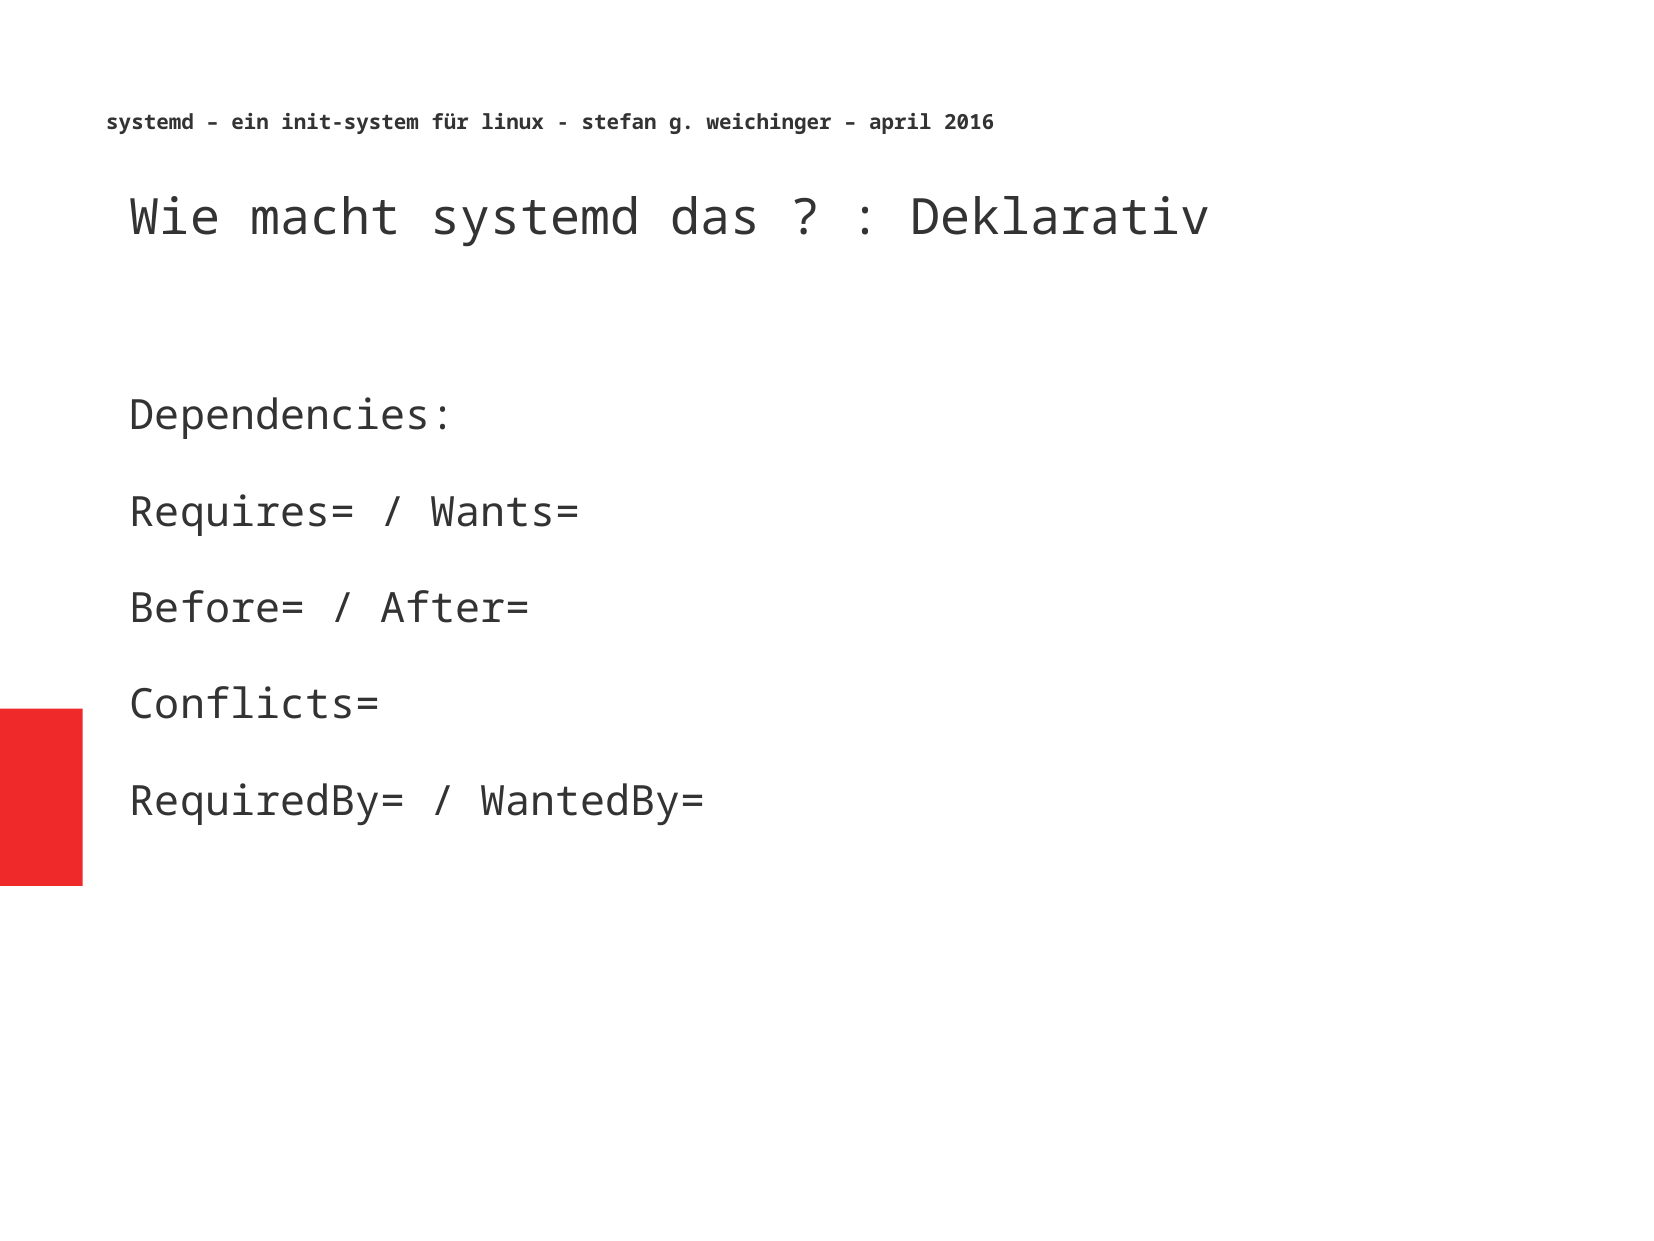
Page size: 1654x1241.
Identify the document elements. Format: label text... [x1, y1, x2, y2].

list Wie macht systemd das ? : Deklarativ Dependencies: Requires= / Wants= Before= / After= Conflicts= RequiredBy= / WantedBy= [129, 181, 1536, 1111]
title systemd – ein init-system für linux - stefan g. weichinger – april 2016 [106, 59, 1512, 184]
